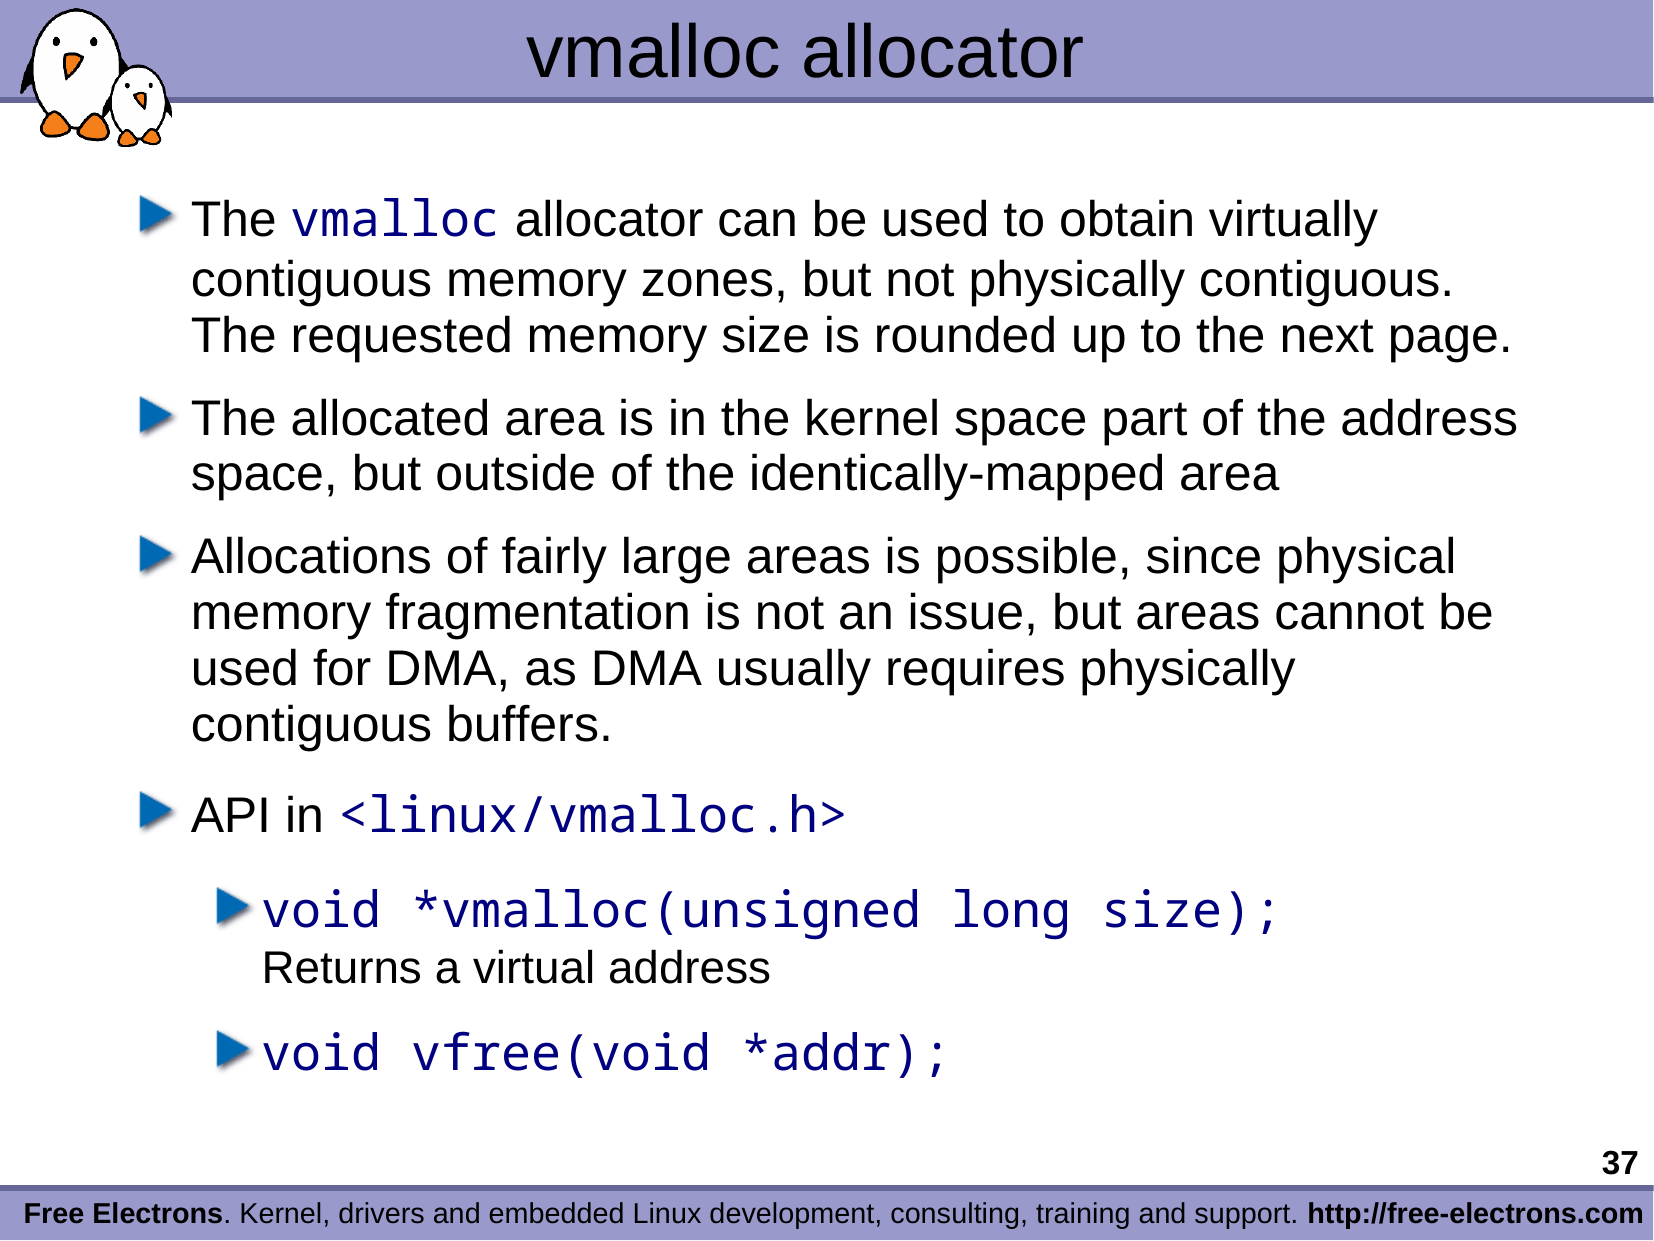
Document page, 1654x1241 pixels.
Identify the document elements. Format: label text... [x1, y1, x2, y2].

title vmalloc allocator [60, 0, 1551, 104]
picture [20, 8, 172, 147]
list The vmalloc allocator can be used to obtain virtually contiguous memory zones, but not physically contiguous. The requested memory size is rounded up to the next page. The allocated area is in the kernel space part of the address space, but outside of the identically-mapped area Allocations of fairly large areas is possible, since physical memory fragmentation is not an issue, but areas cannot be used for DMA, as DMA usually requires physically contiguous buffers. API in <linux/vmalloc.h> void *vmalloc(unsigned long size); Returns a virtual address void vfree(void *addr); [120, 182, 1533, 1111]
